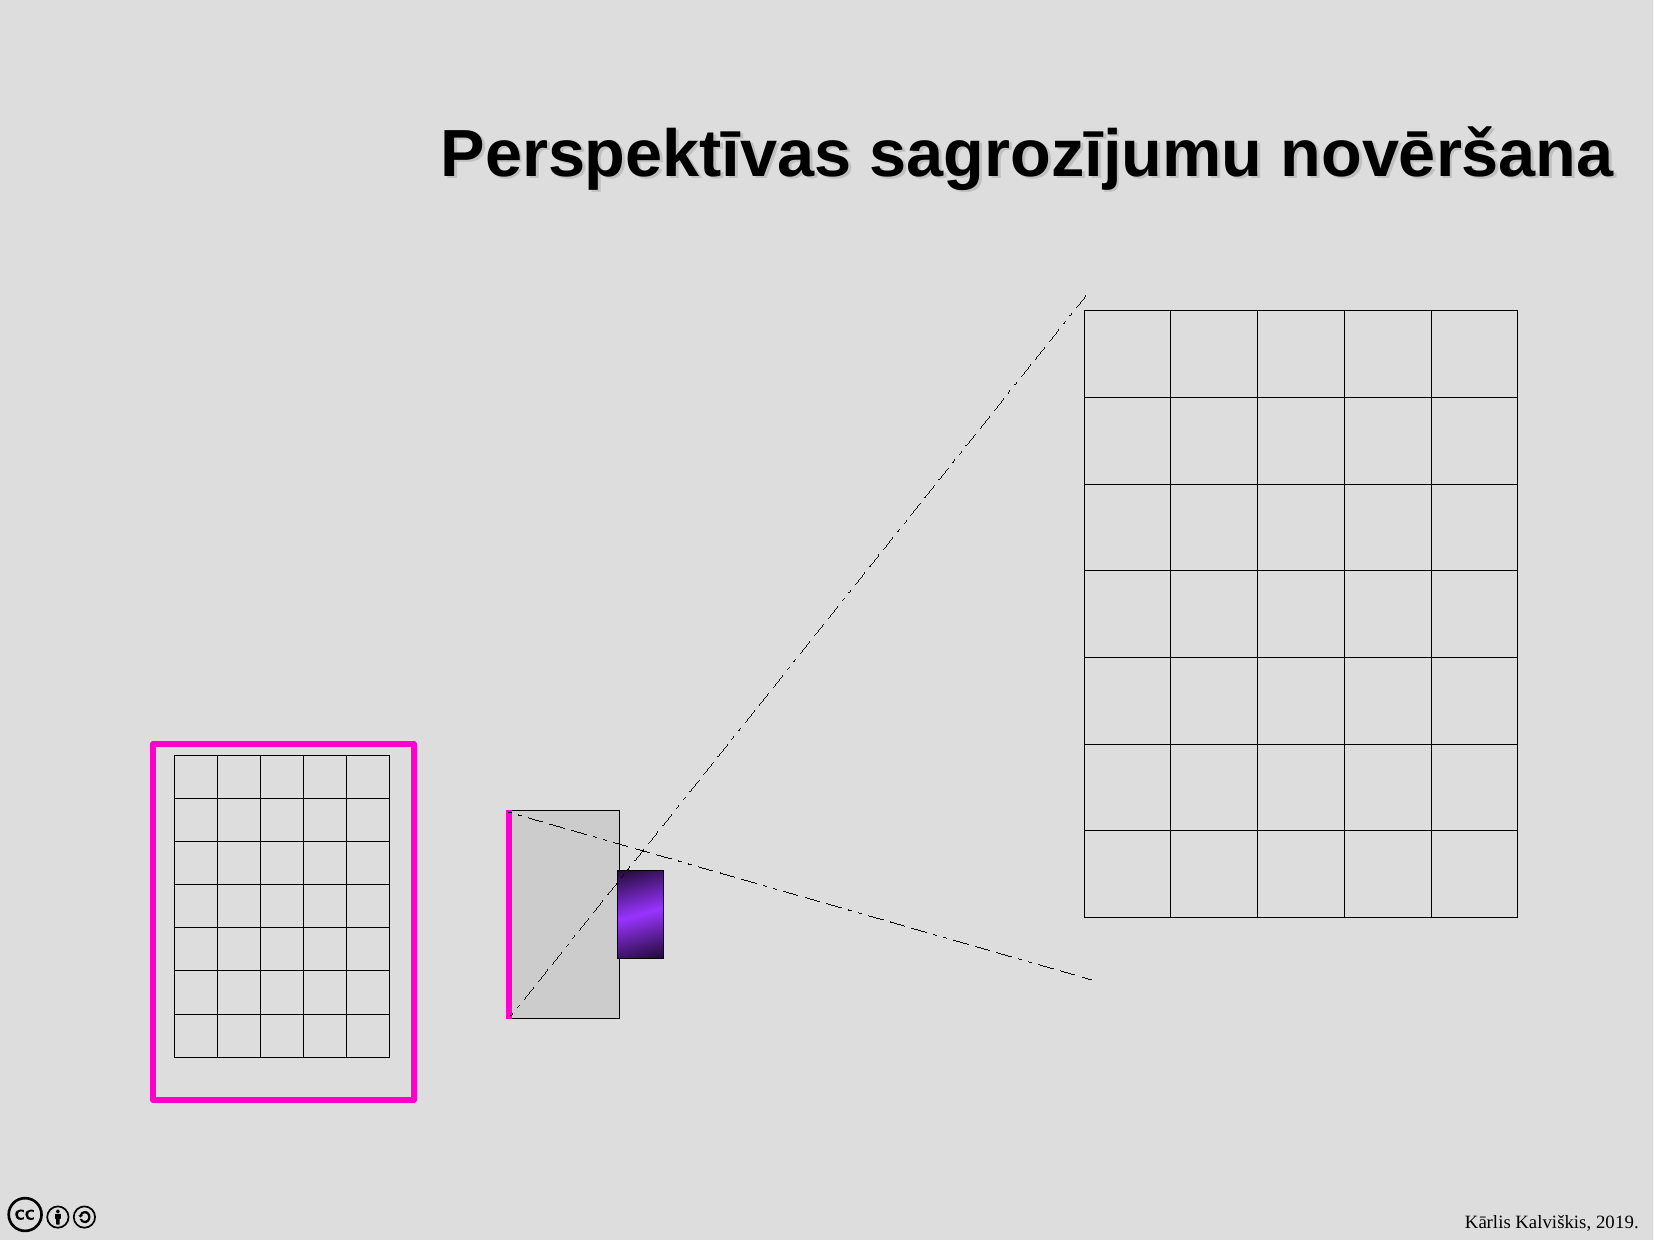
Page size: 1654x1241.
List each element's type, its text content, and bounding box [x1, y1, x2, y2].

text_box [512, 810, 664, 1019]
title Perspektīvas sagrozījumu novēršana [42, 49, 1615, 257]
